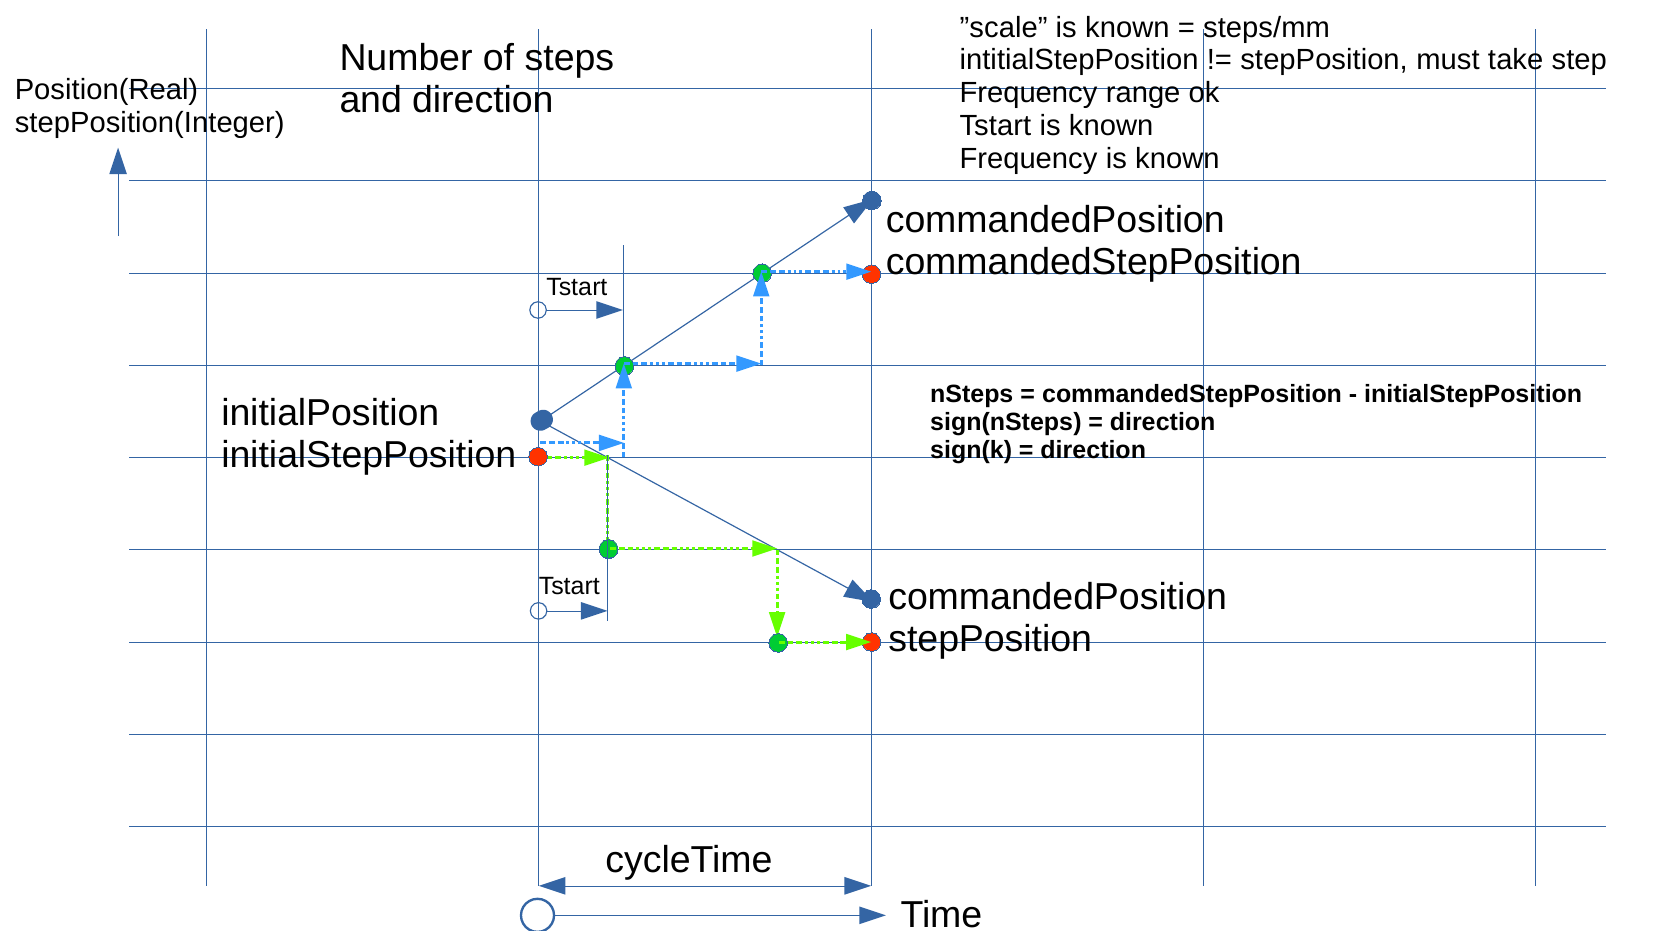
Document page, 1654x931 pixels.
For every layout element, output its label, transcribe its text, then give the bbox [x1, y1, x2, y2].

text_box [862, 190, 872, 210]
text_box Time [885, 885, 1004, 931]
text_box [862, 273, 871, 284]
text_box Tstart [523, 563, 643, 624]
text_box Position(Real) stepPosition(Integer) [0, 65, 325, 207]
text_box nSteps = commandedStepPosition - initialStepPosition sign(nSteps) = direction sign(k) = direction [915, 372, 1654, 499]
text_box [864, 264, 871, 271]
text_box commandedPosition stepPosition [873, 567, 1654, 709]
text_box [862, 632, 873, 652]
text_box [752, 263, 772, 282]
text_box Tstart [531, 265, 650, 325]
text_box [861, 589, 873, 609]
text_box commandedPosition commandedStepPosition [871, 191, 1654, 332]
text_box [608, 539, 618, 559]
text_box [768, 633, 788, 653]
text_box initialPosition initialStepPosition [206, 383, 591, 525]
text_box [615, 356, 634, 375]
text_box ”scale” is known = steps/mm intitialStepPosition != stepPosition, must take step Frequency range ok Tstart is known Frequency is known [944, 3, 1654, 183]
text_box [599, 539, 607, 559]
text_box cycleTime [590, 831, 827, 886]
text_box Number of steps and direction [324, 29, 739, 129]
